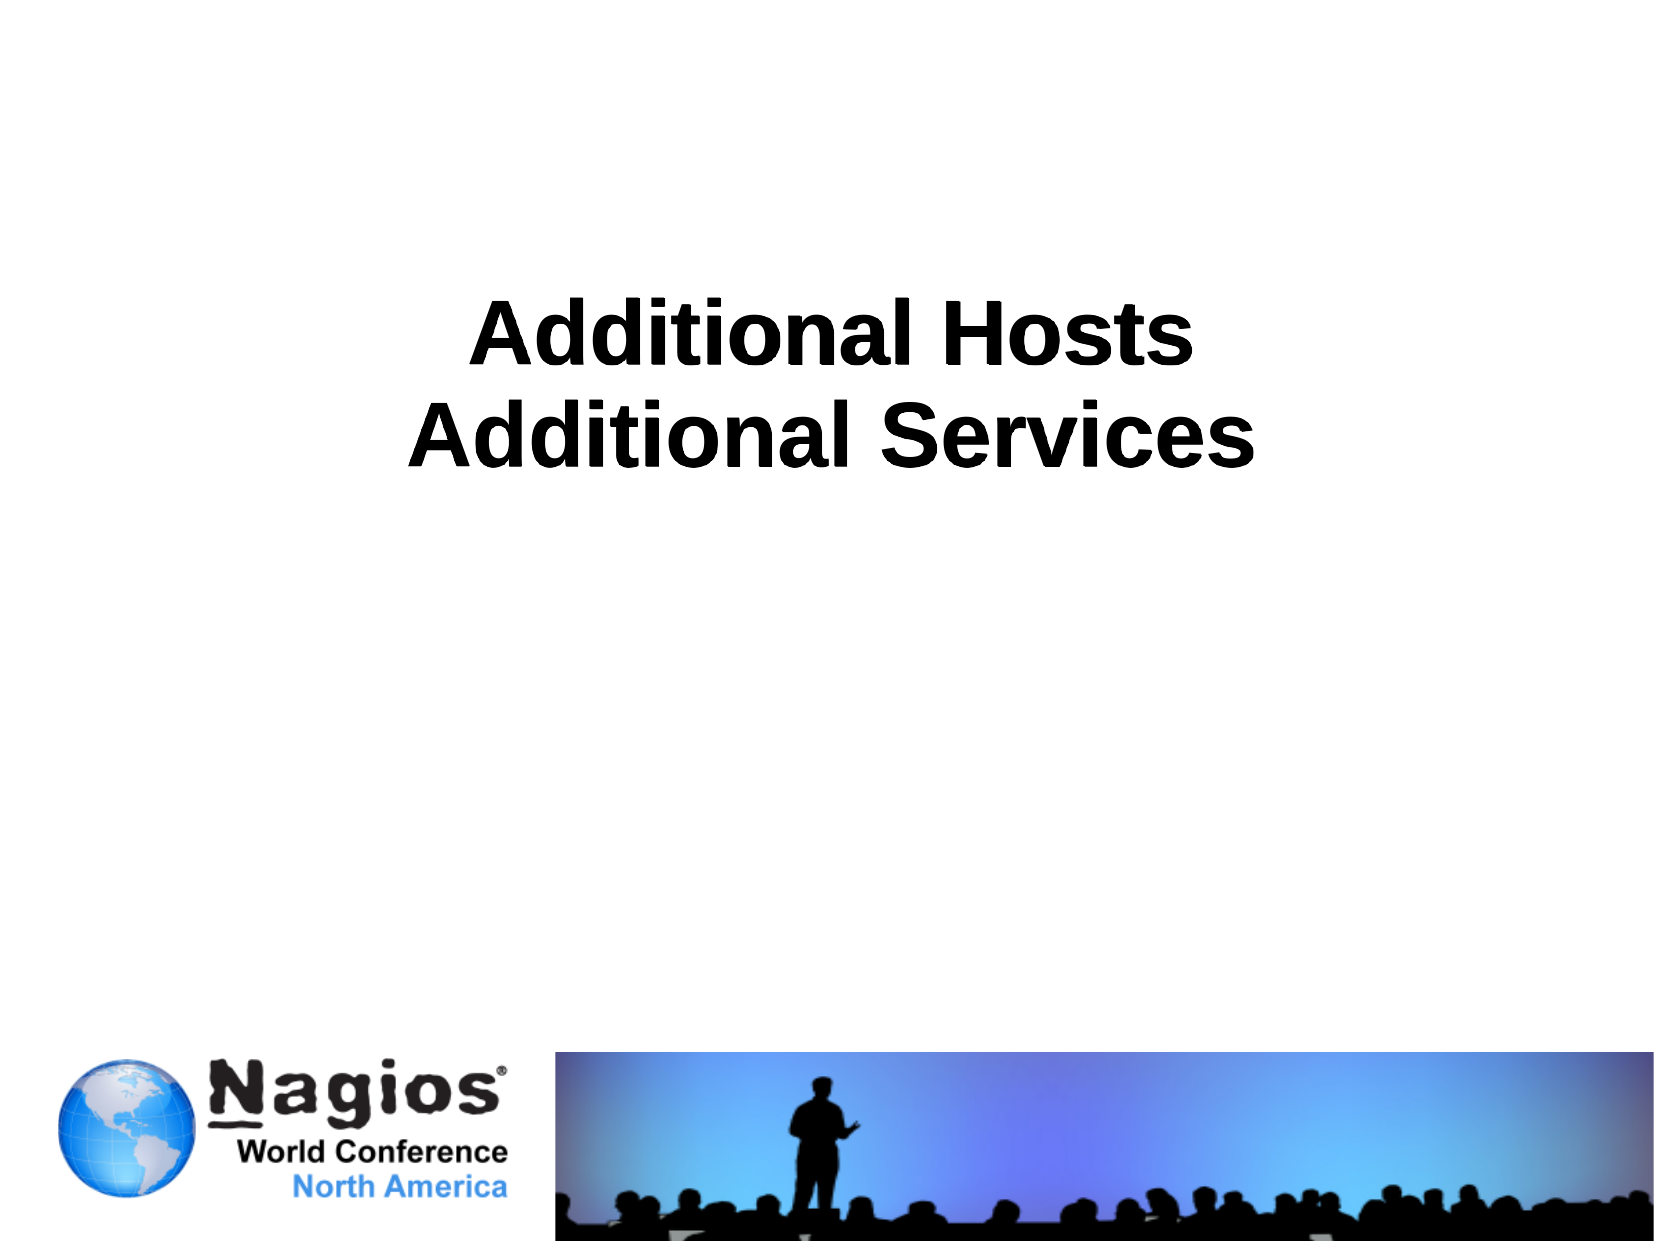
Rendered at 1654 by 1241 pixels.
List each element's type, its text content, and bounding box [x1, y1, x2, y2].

picture [555, 1052, 1654, 1241]
title Additional Hosts Additional Services [87, 280, 1576, 488]
picture [58, 1058, 509, 1228]
